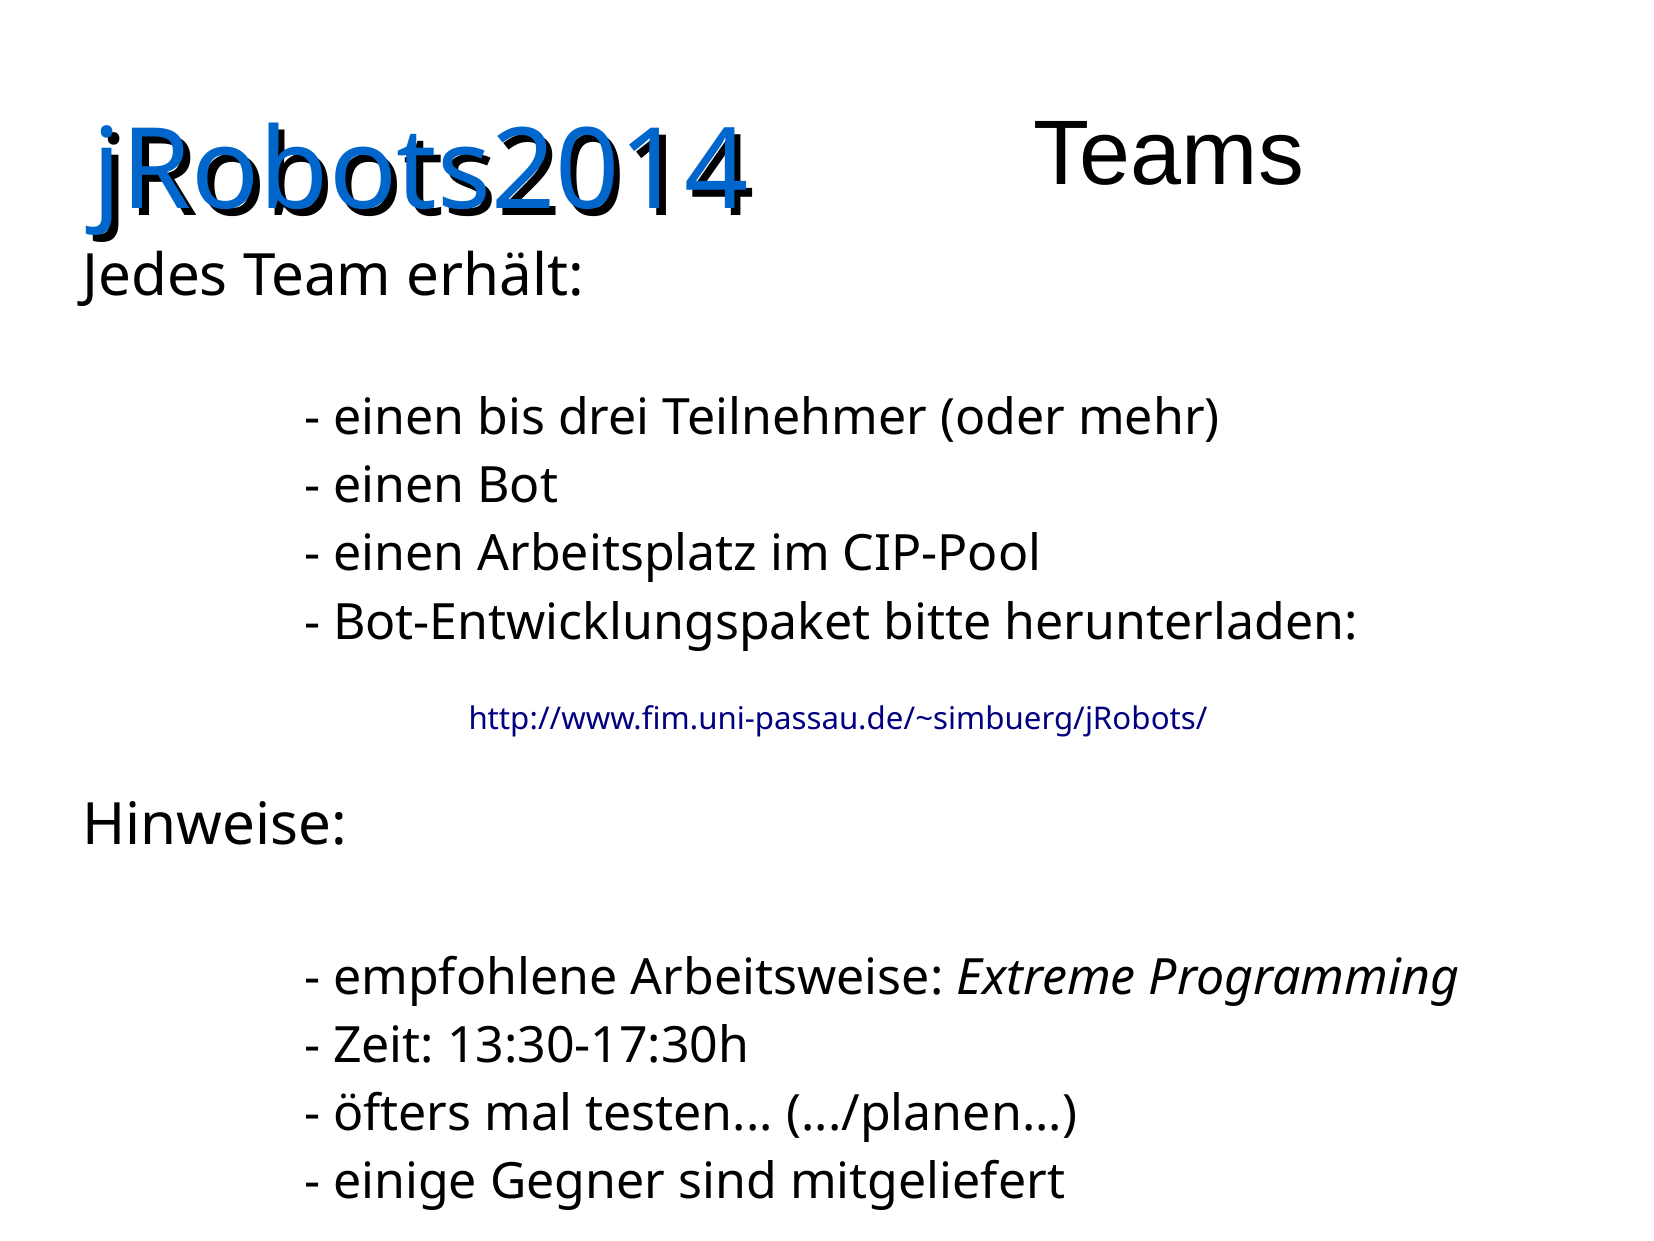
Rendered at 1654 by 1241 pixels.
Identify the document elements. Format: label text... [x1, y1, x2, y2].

title Teams [767, 49, 1571, 257]
subtitle Jedes Team erhält: - einen bis drei Teilnehmer (oder mehr) - einen Bot - einen Arbeitsplatz im CIP-Pool - Bot-Entwicklungspaket bitte herunterladen: http://www.fim.uni-passau.de/~simbuerg/jRobots/ Hinweise: - empfohlene Arbeitsweise: Extreme Programming - Zeit: 13:30-17:30h - öfters mal testen... (.../planen...) - einige Gegner sind mitgeliefert [82, 265, 1595, 1182]
